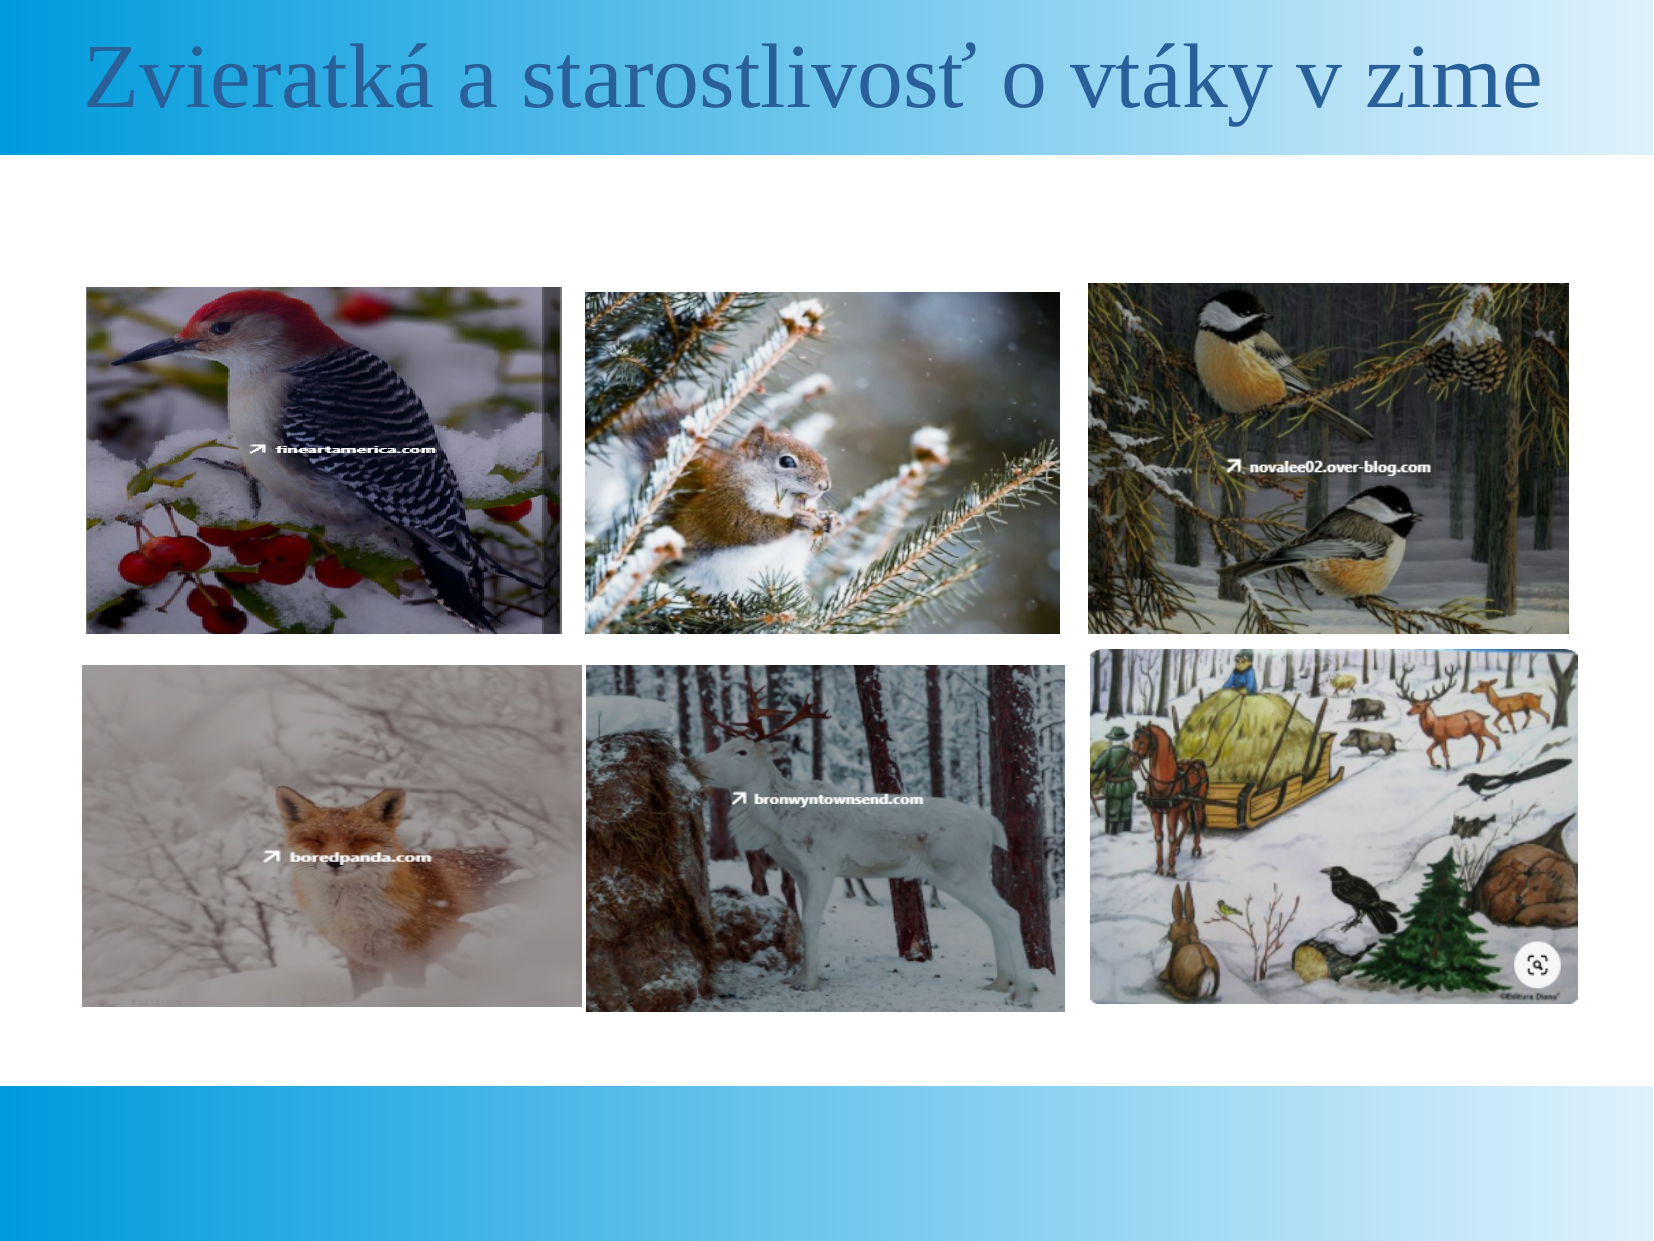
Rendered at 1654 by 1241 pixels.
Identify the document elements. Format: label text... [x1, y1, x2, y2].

picture [82, 665, 582, 1007]
picture [586, 665, 1065, 1012]
picture [1088, 283, 1569, 634]
picture [82, 287, 562, 634]
title Zvieratká a starostlivosť o vtáky v zime [0, 0, 1642, 154]
picture [1090, 649, 1578, 1004]
picture [585, 292, 1060, 634]
